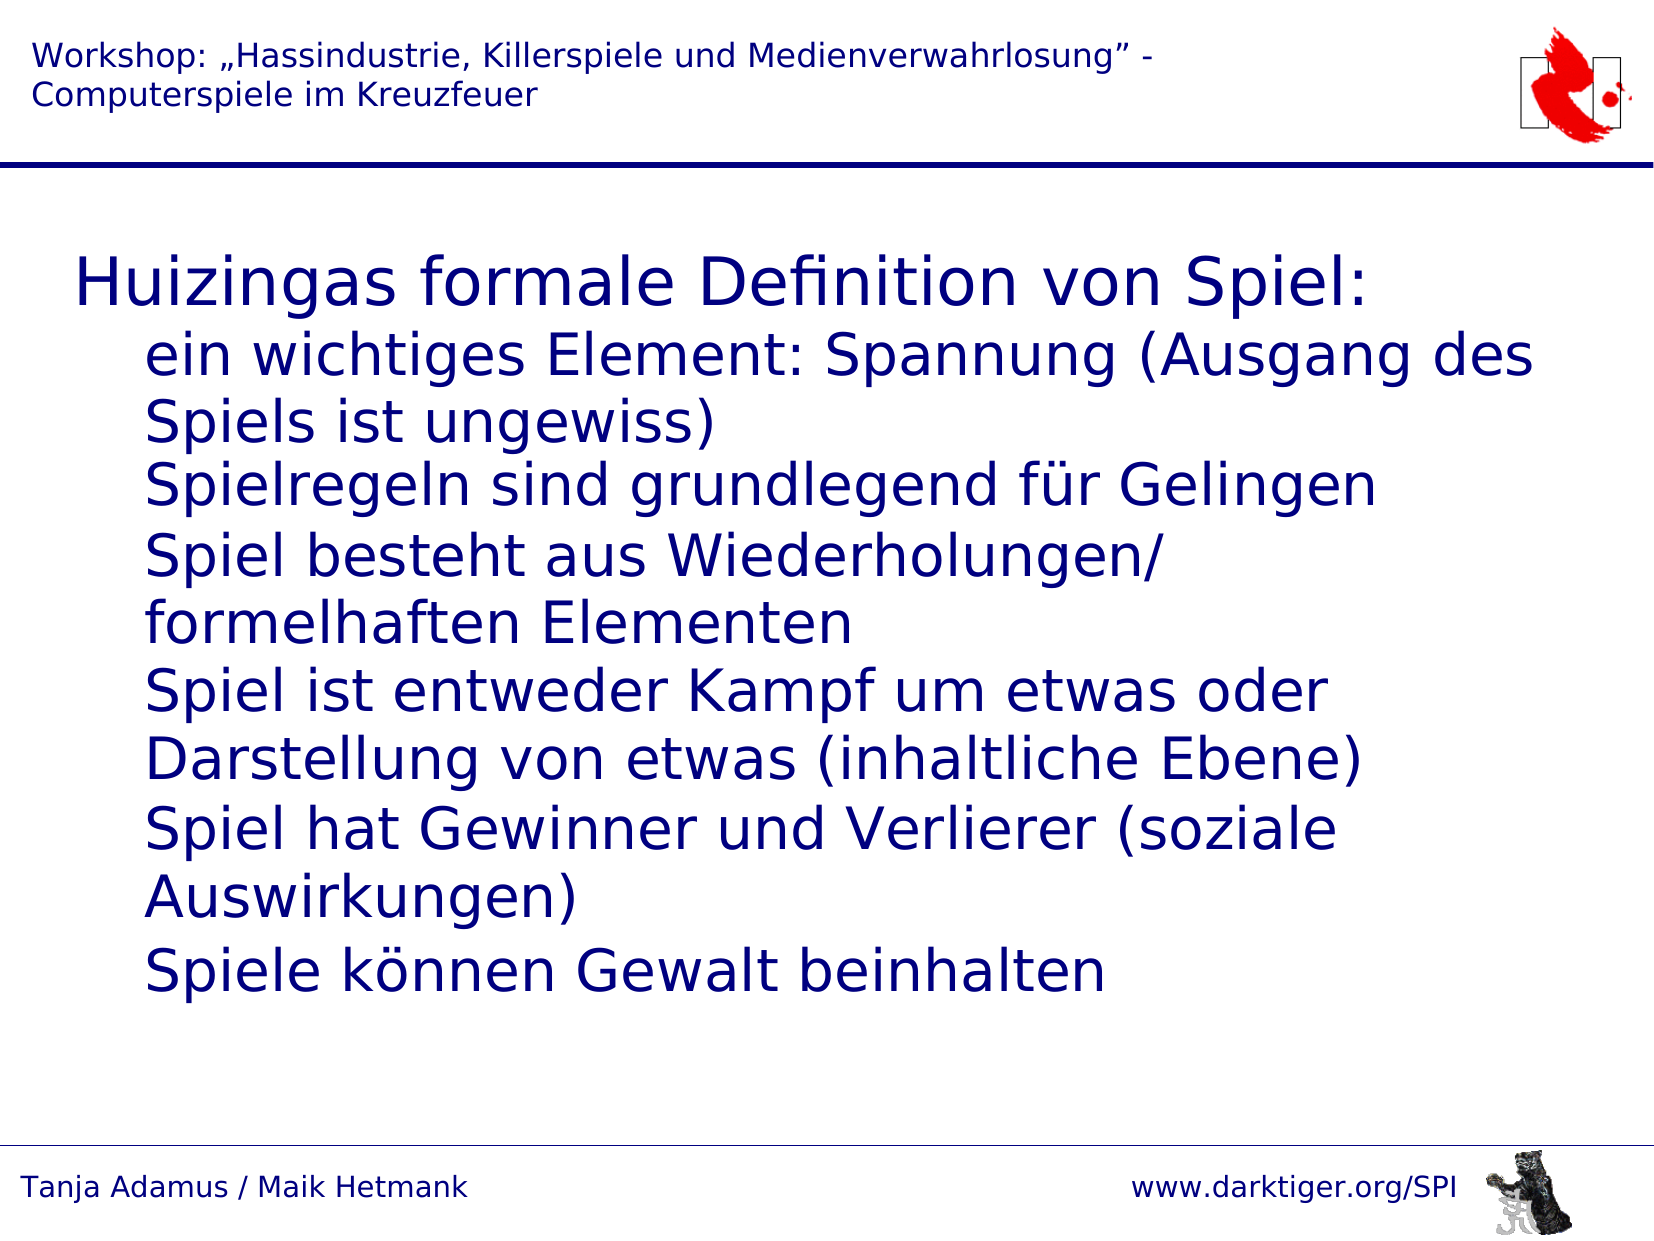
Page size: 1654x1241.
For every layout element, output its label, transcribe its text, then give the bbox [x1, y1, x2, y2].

text_box Spiel ist entweder Kampf um etwas oder Darstellung von etwas (inhaltliche Ebene) [129, 650, 1536, 788]
text_box Spielregeln sind grundlegend für Gelingen [129, 443, 1565, 514]
picture [1486, 1150, 1572, 1235]
picture [1503, 16, 1632, 148]
text_box ein wichtiges Element: Spannung (Ausgang des Spiels ist ungewiss) [129, 313, 1595, 465]
text_box Spiel hat Gewinner und Verlierer (soziale Auswirkungen) [129, 788, 1536, 930]
text_box Spiel besteht aus Wiederholungen/ formelhaften Elementen [129, 514, 1565, 665]
text_box Workshop: „Hassindustrie, Killerspiele und Medienverwahrlosung” - Computerspiele im Kreuzfeuer [16, 29, 1418, 178]
text_box Huizingas formale Definition von Spiel: [59, 236, 1477, 329]
text_box Spiele können Gewalt beinhalten [129, 930, 1536, 1014]
